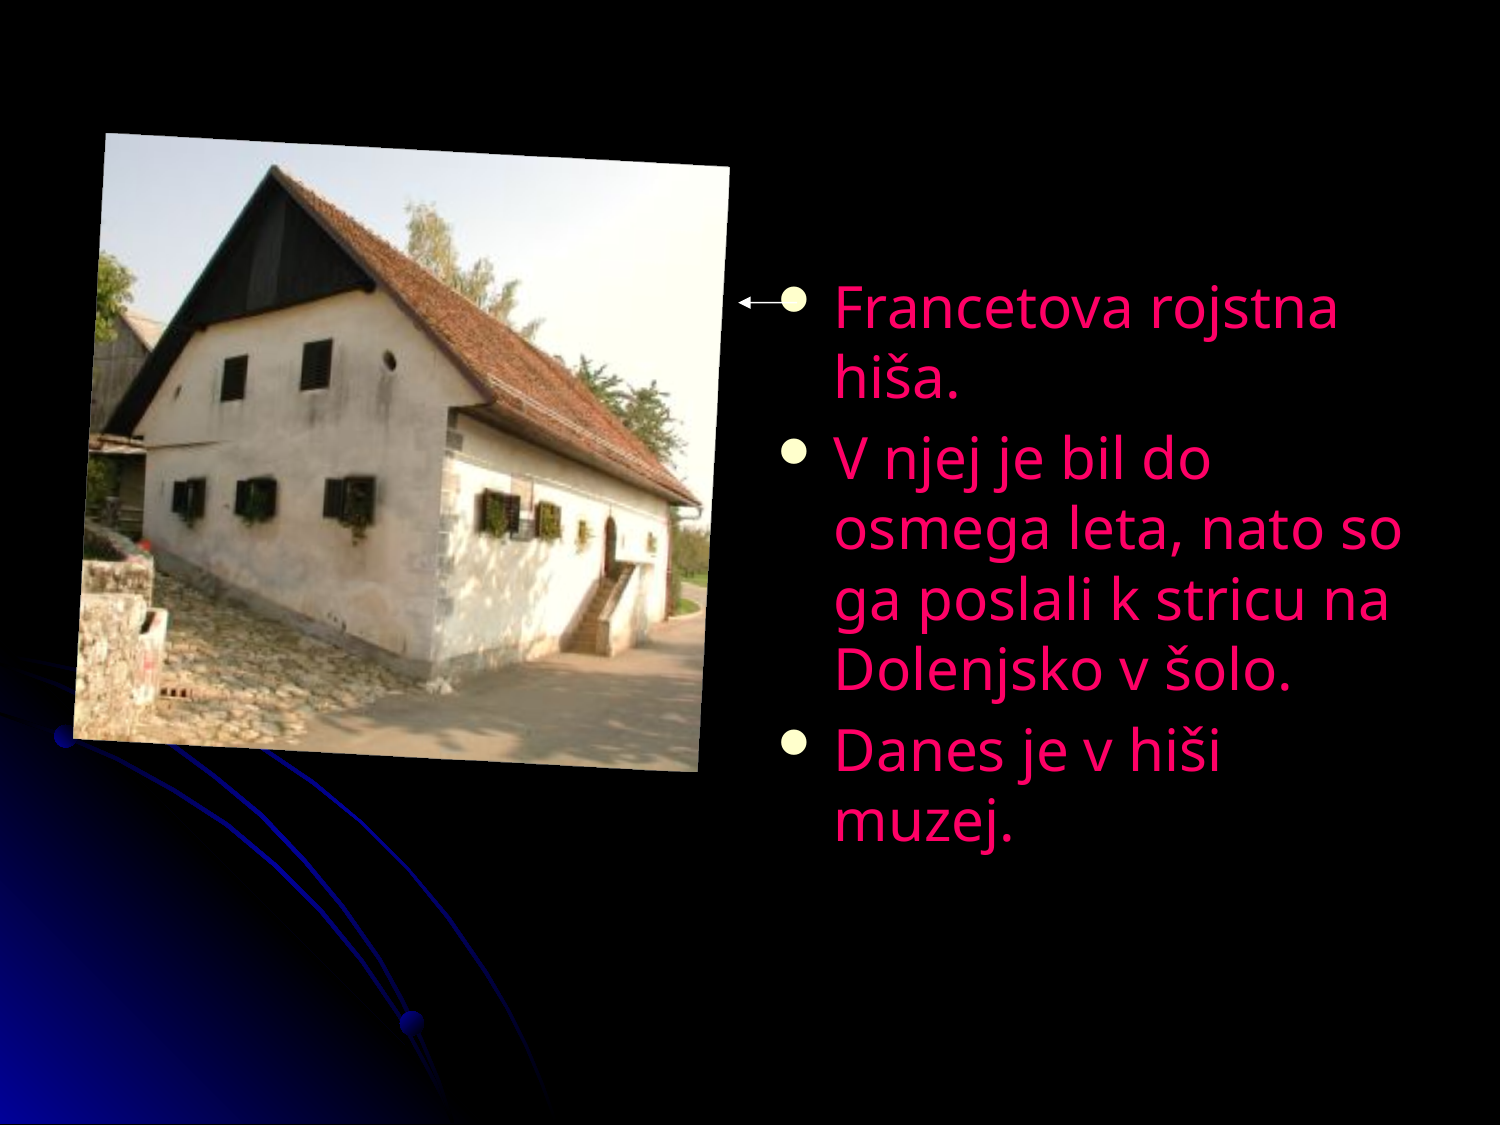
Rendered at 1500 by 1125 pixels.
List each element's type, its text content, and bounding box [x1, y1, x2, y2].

list Francetova rojstna hiša. V njej je bil do osmega leta, nato so ga poslali k stricu na Dolenjsko v šolo. Danes je v hiši muzej. [762, 262, 1425, 1006]
picture [72, 132, 730, 772]
